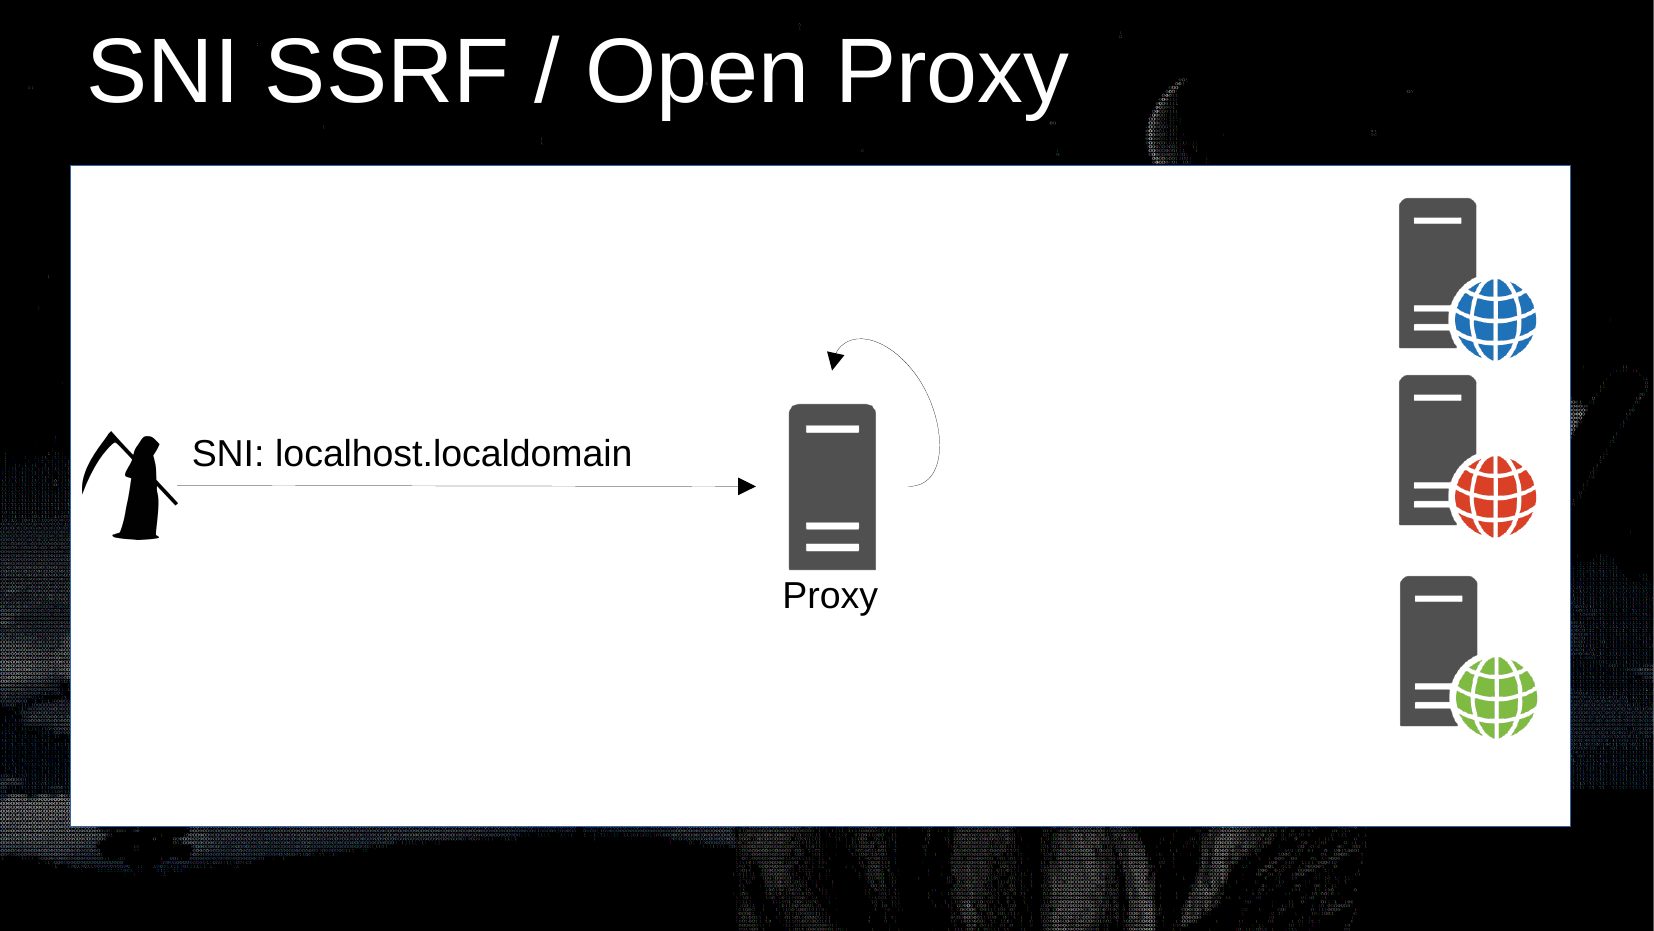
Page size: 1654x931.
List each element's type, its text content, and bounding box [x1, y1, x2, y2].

text_box [70, 165, 1571, 827]
picture [0, 0, 1654, 931]
text_box SNI: localhost.localdomain [177, 425, 745, 566]
text_box Proxy [767, 566, 898, 624]
title SNI SSRF / Open Proxy [11, 10, 1146, 131]
